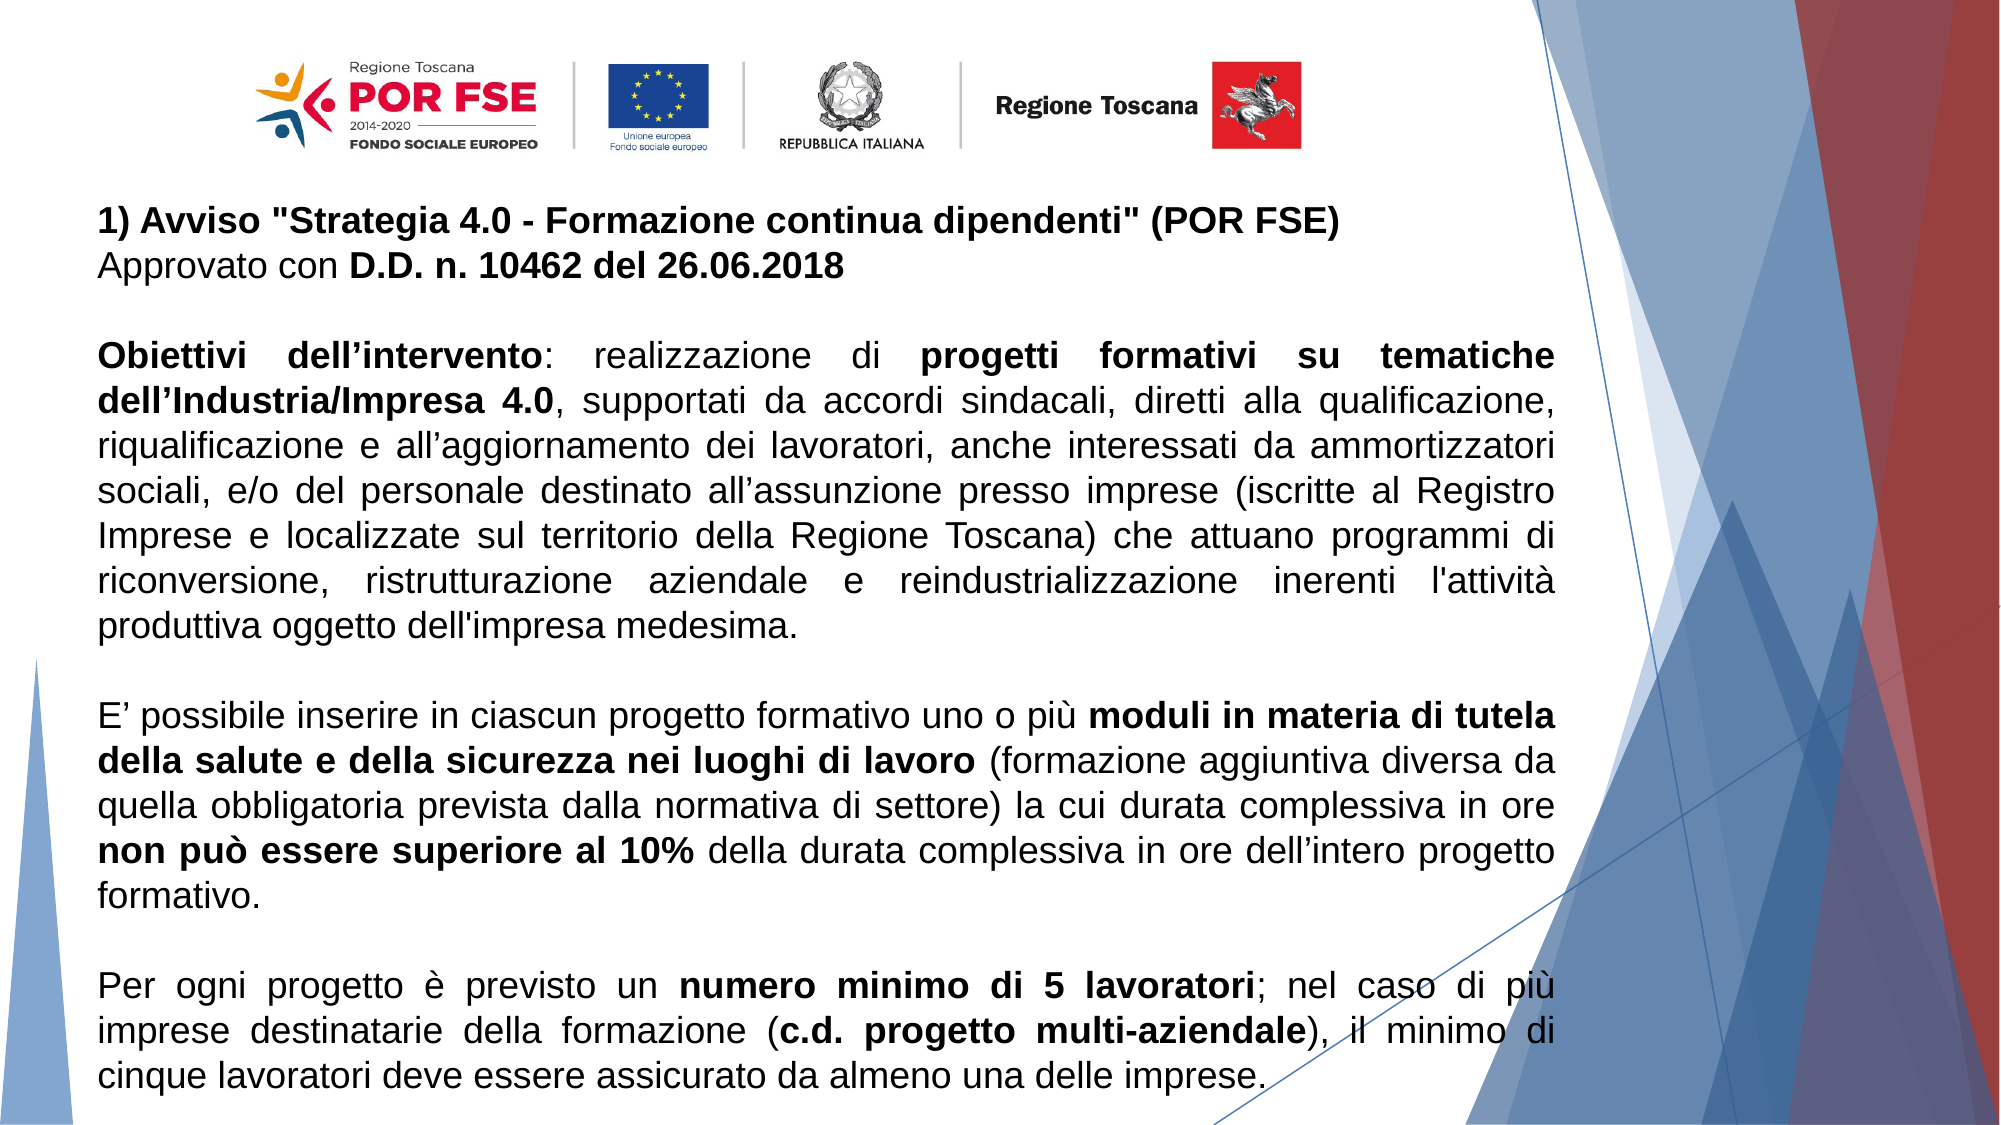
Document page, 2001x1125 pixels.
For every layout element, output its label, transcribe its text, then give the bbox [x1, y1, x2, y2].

text_box 1) Avviso "Strategia 4.0 - Formazione continua dipendenti" (POR FSE) Approvato con D.D. n. 10462 del 26.06.2018 Obiettivi dell’intervento: realizzazione di progetti formativi su tematiche dell’Industria/Impresa 4.0, supportati da accordi sindacali, diretti alla qualificazione, riqualificazione e all’aggiornamento dei lavoratori, anche interessati da ammortizzatori sociali, e/o del personale destinato all’assunzione presso imprese (iscritte al Registro Imprese e localizzate sul territorio della Regione Toscana) che attuano programmi di riconversione, ristrutturazione aziendale e reindustrializzazione inerenti l'attività produttiva oggetto dell'impresa medesima. E’ possibile inserire in ciascun progetto formativo uno o più moduli in materia di tutela della salute e della sicurezza nei luoghi di lavoro (formazione aggiuntiva diversa da quella obbligatoria prevista dalla normativa di settore) la cui durata complessiva in ore non può essere superiore al 10% della durata complessiva in ore dell’intero progetto formativo. Per ogni progetto è previsto un numero minimo di 5 lavoratori; nel caso di più imprese destinatarie della formazione (c.d. progetto multi-aziendale), il minimo di cinque lavoratori deve essere assicurato da almeno una delle imprese. [82, 188, 1571, 1004]
picture [255, 54, 1302, 155]
